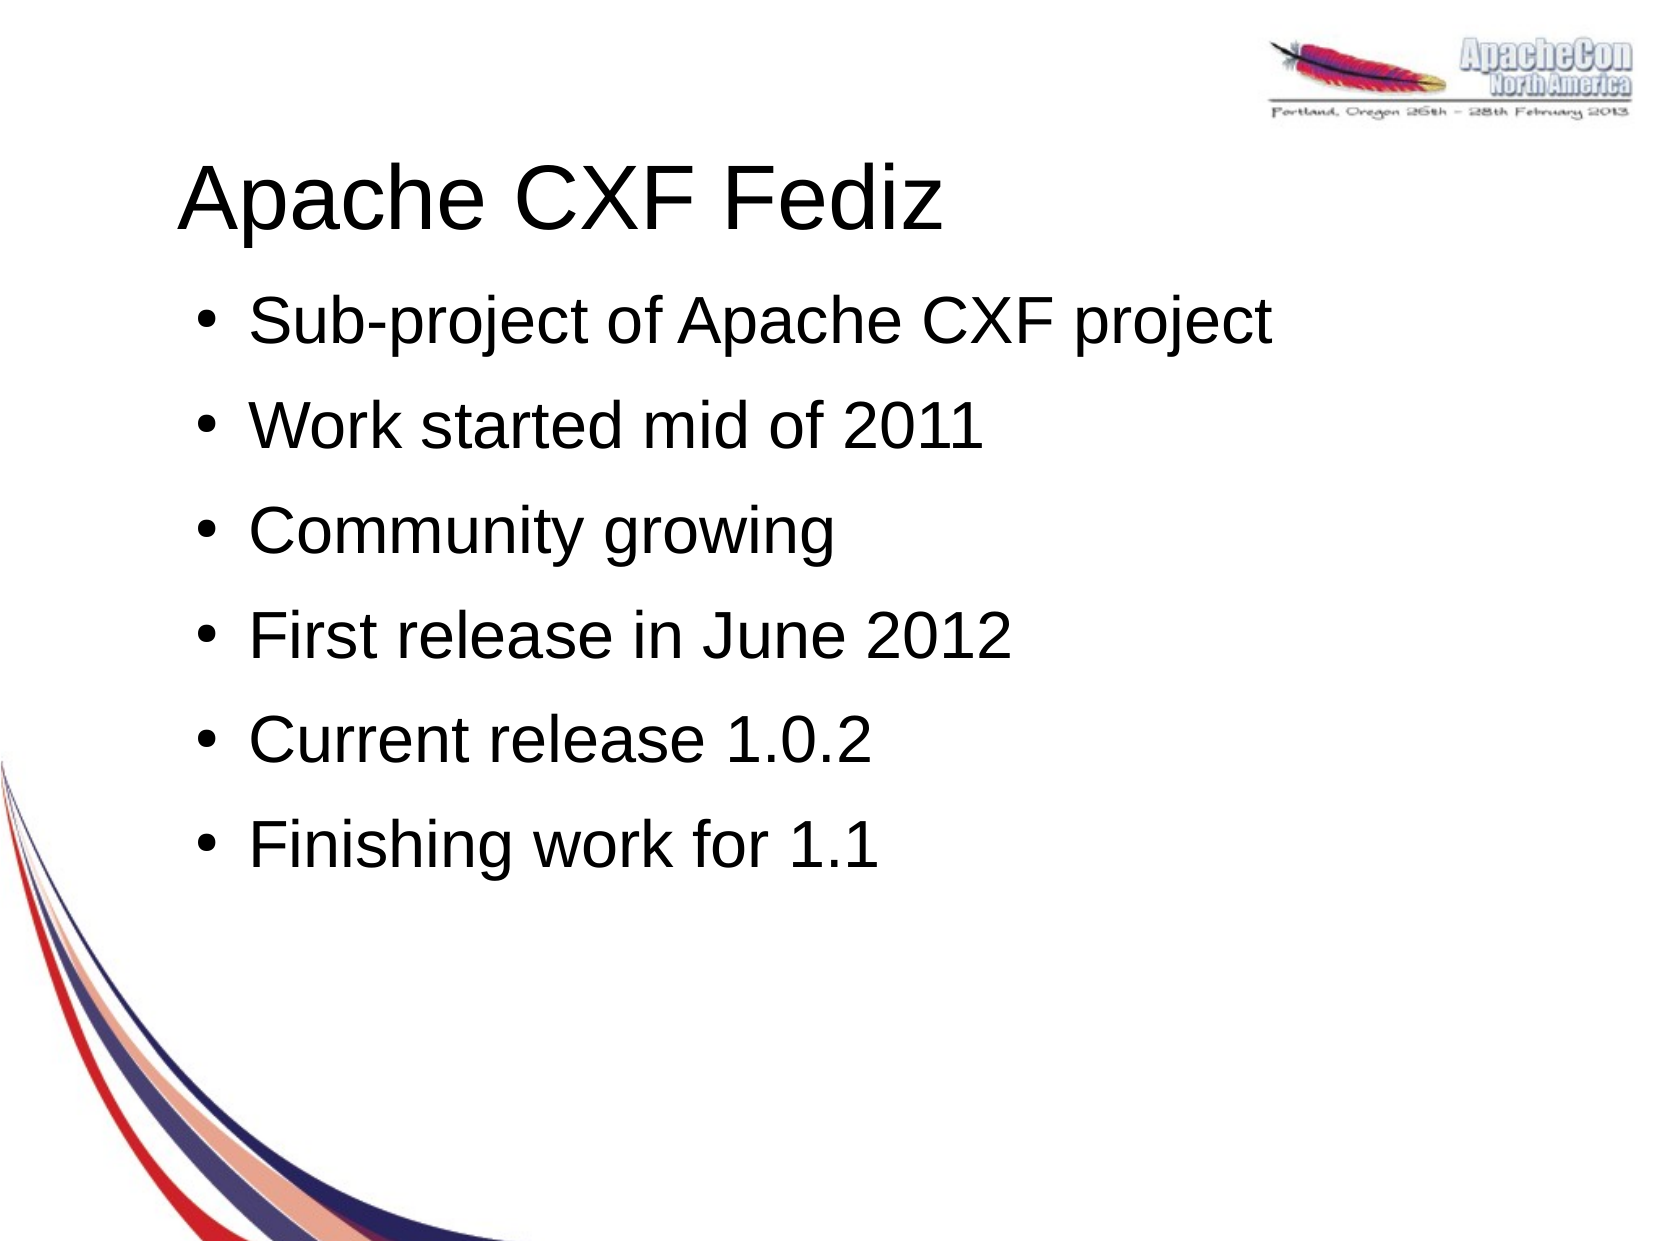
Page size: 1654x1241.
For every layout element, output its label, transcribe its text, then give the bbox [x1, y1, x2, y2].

list Sub-project of Apache CXF project Work started mid of 2011 Community growing First release in June 2012 Current release 1.0.2 Finishing work for 1.1 [177, 283, 1536, 990]
picture [0, 0, 1654, 1241]
title Apache CXF Fediz [177, 146, 1536, 250]
